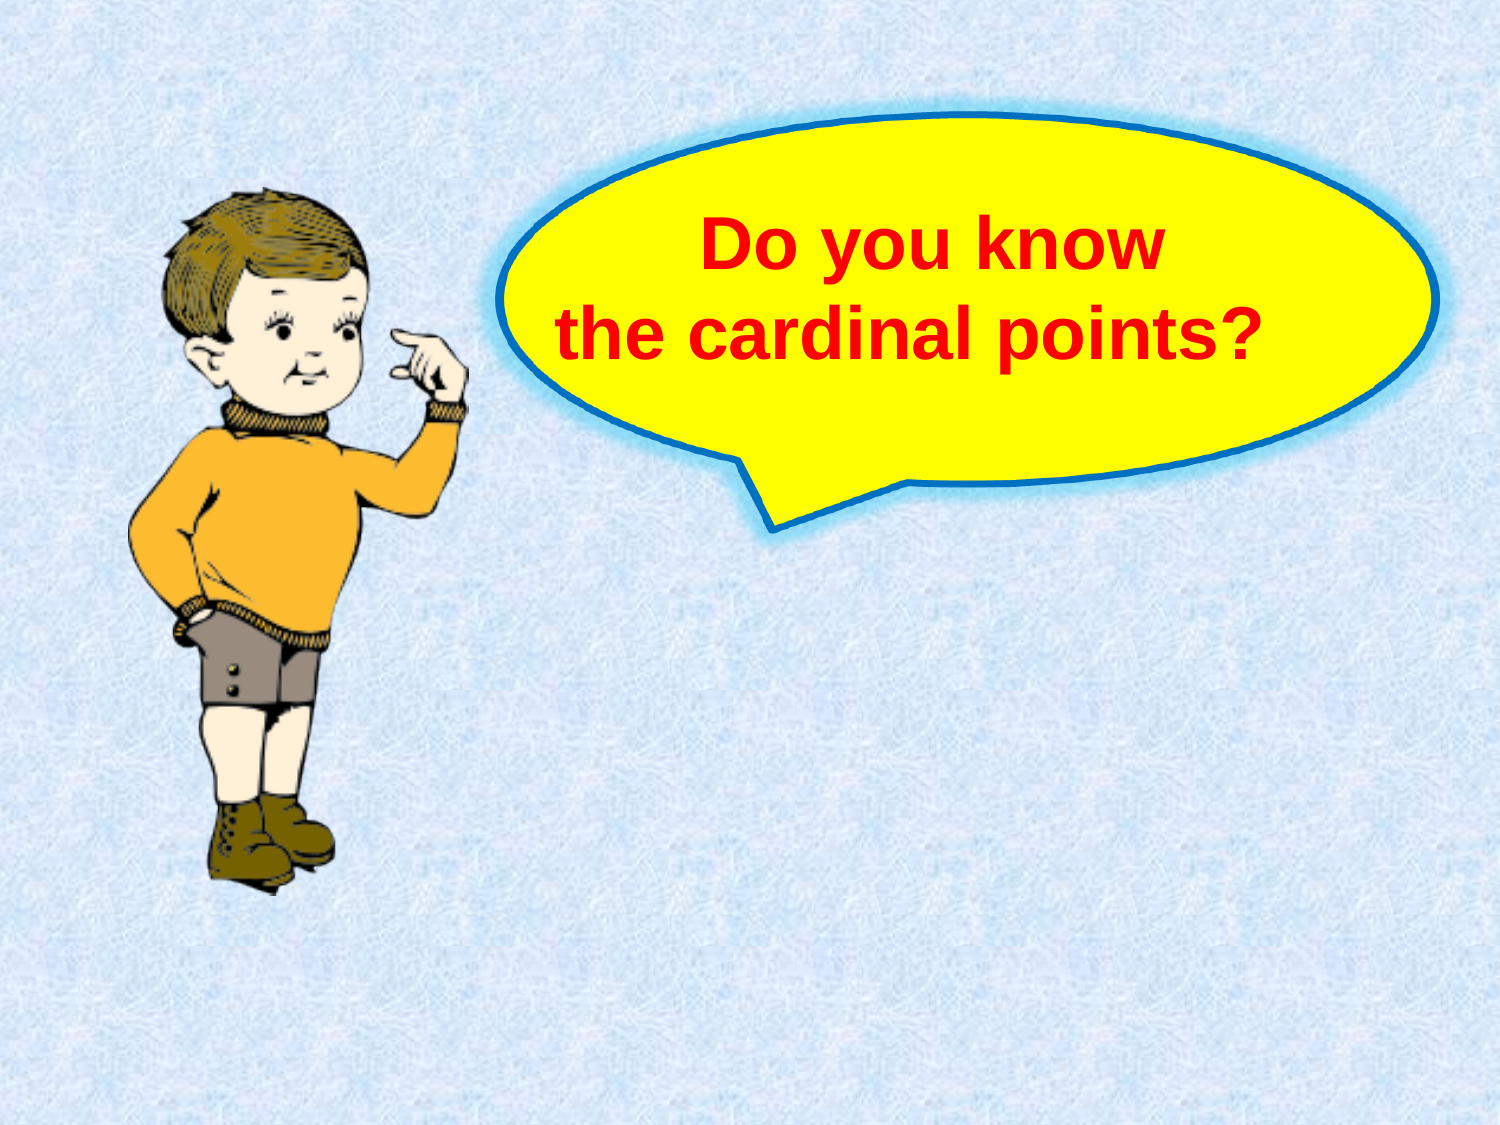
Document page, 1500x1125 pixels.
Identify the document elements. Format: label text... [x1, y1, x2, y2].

picture [0, 0, 1500, 1125]
text_box Do you know the cardinal points? [539, 186, 1336, 383]
